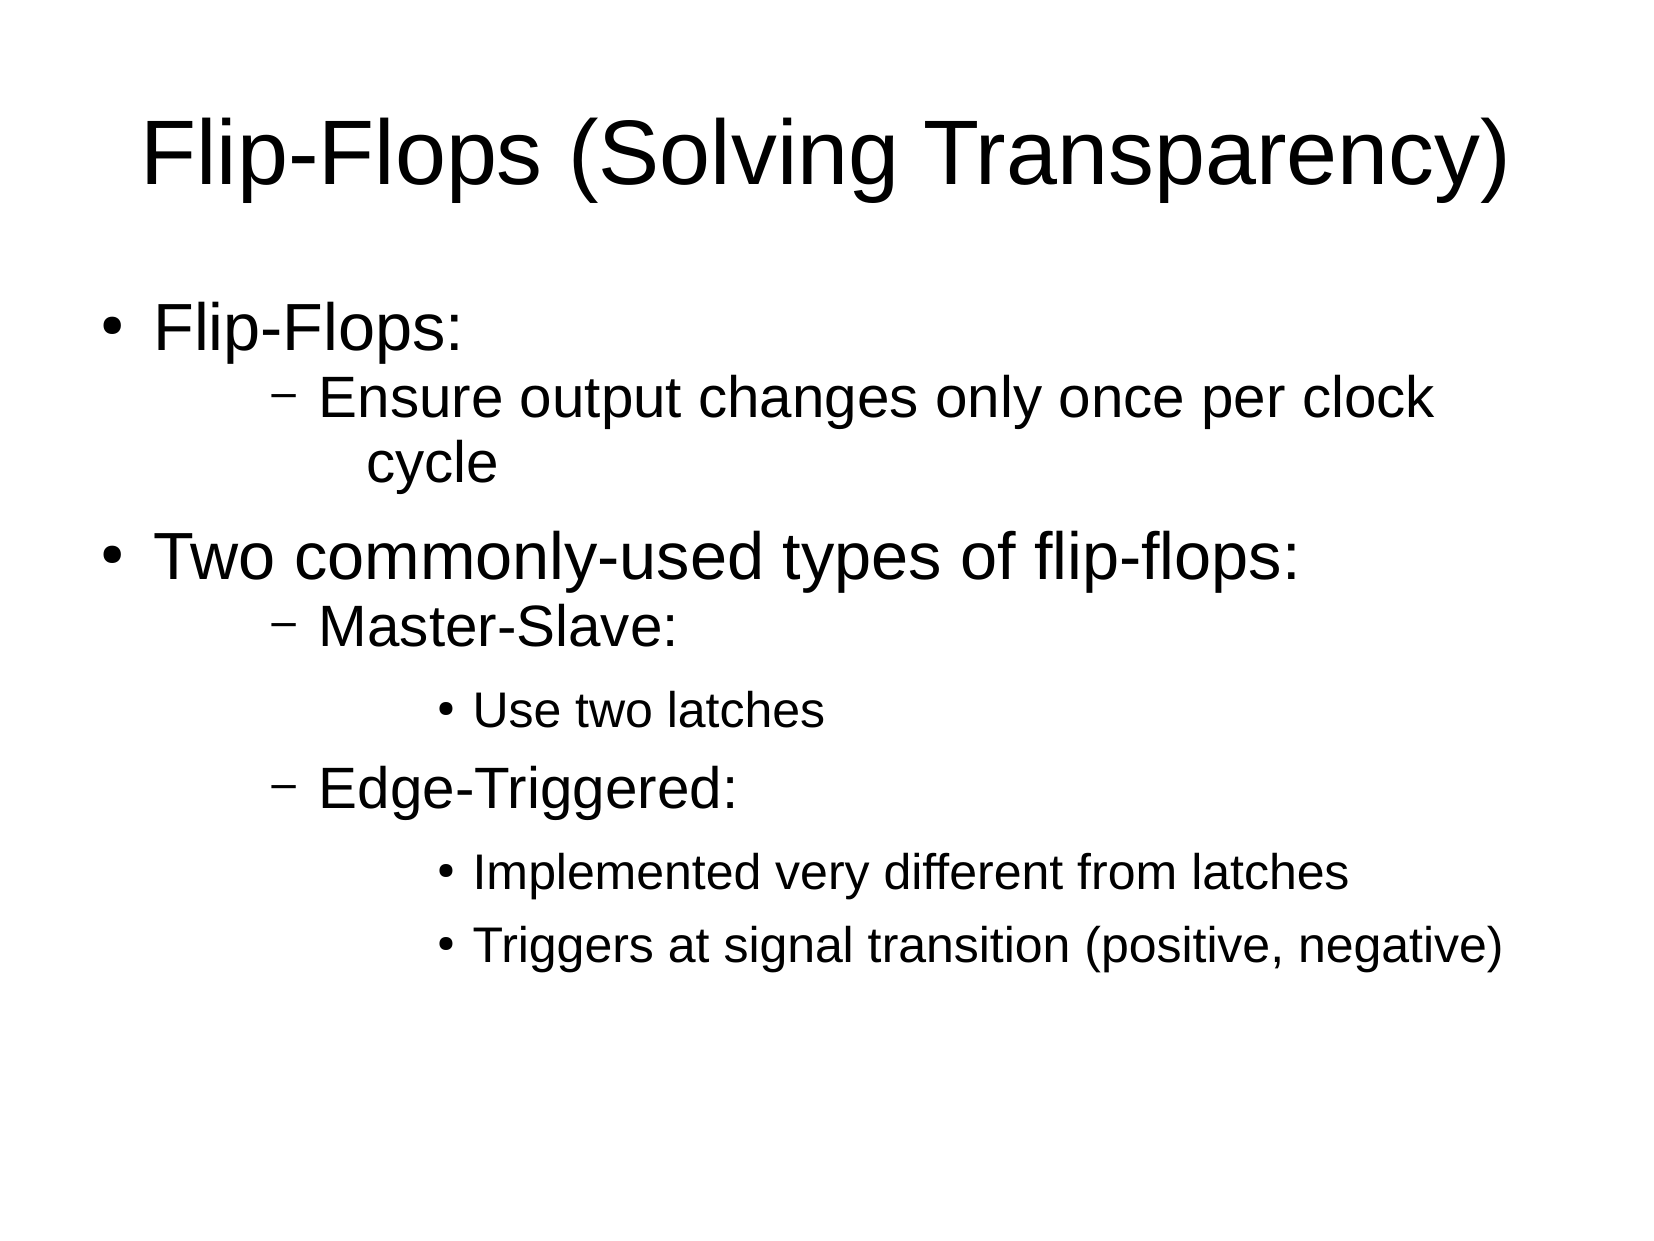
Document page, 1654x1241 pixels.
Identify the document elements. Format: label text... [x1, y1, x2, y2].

list Flip-Flops: Ensure output changes only once per clock cycle Two commonly-used types of flip-flops: Master-Slave: Use two latches Edge-Triggered: Implemented very different from latches Triggers at signal transition (positive, negative) [82, 290, 1571, 1109]
title Flip-Flops (Solving Transparency) [82, 49, 1571, 257]
